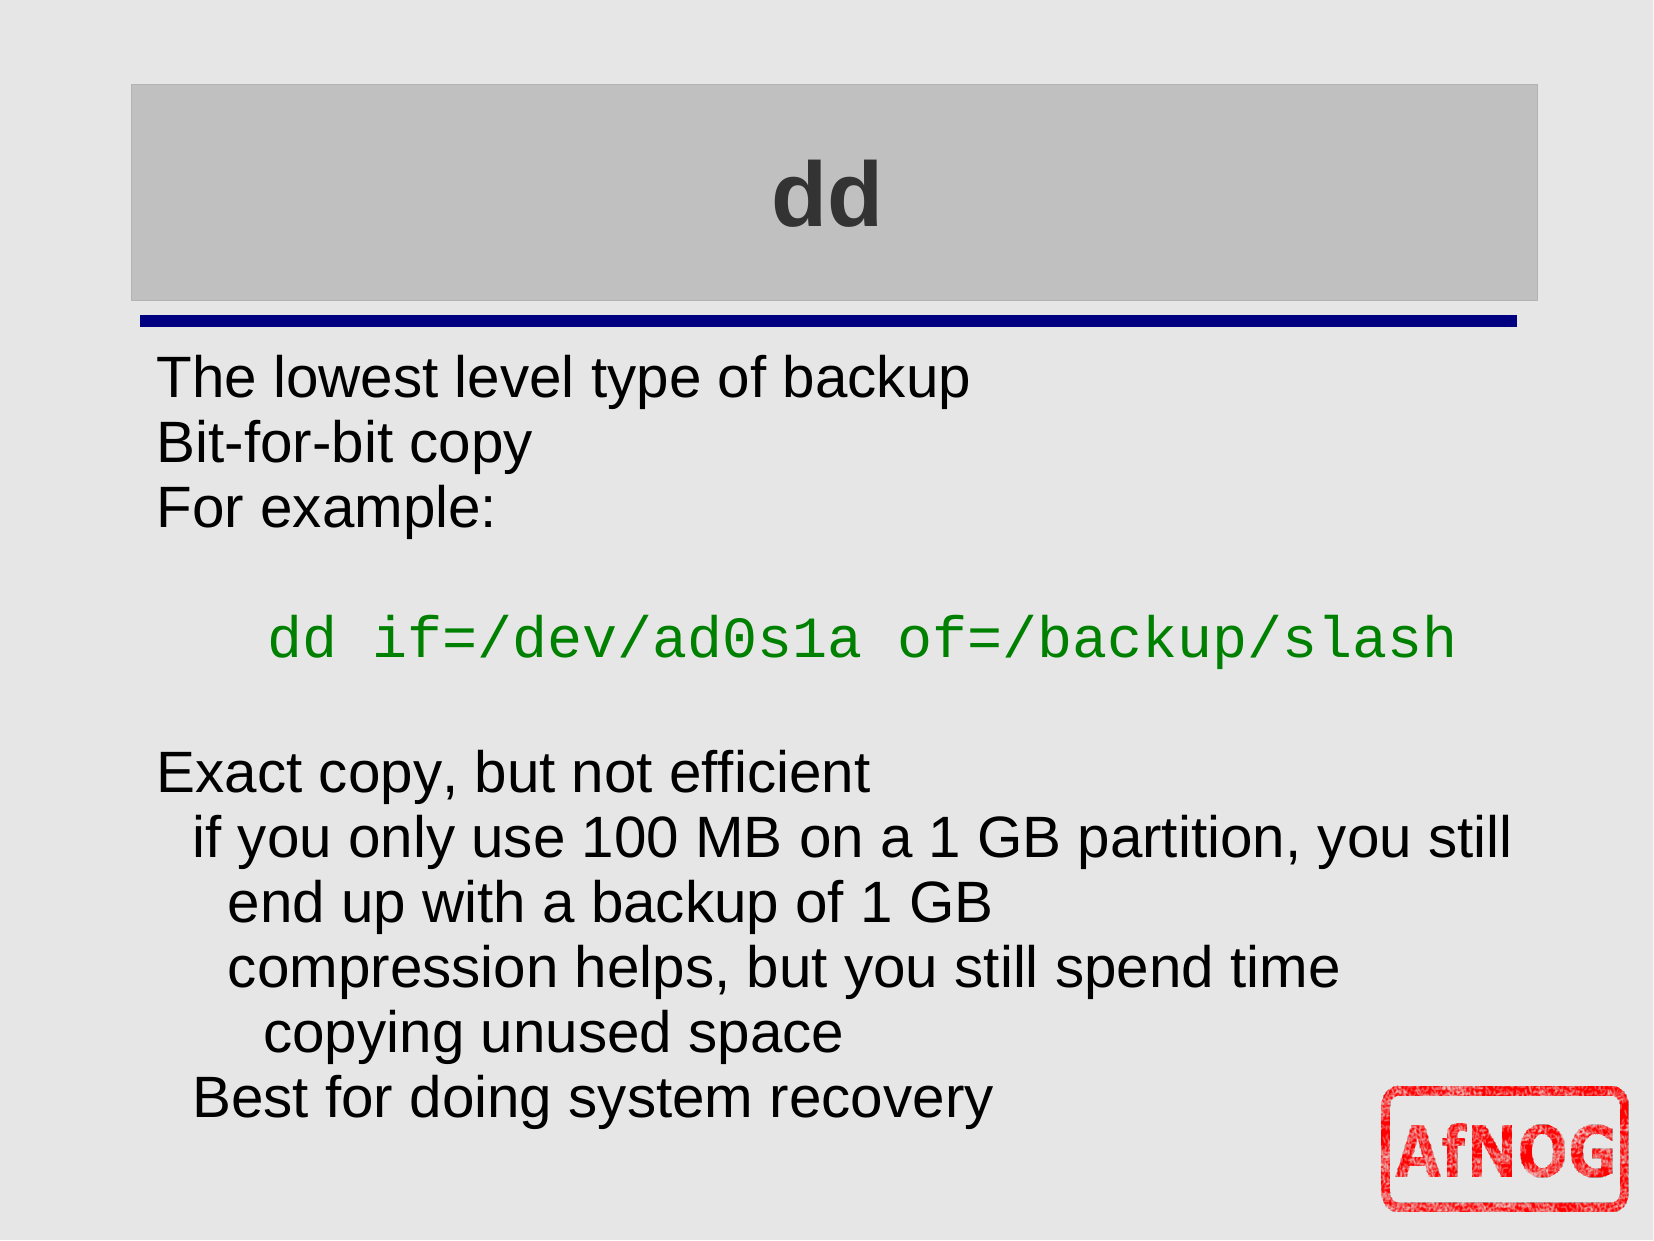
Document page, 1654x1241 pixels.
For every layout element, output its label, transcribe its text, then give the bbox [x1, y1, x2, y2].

picture [1381, 1085, 1629, 1212]
title dd [121, 91, 1534, 299]
list The lowest level type of backup Bit-for-bit copy For example: dd if=/dev/ad0s1a of=/backup/slash Exact copy, but not efficient if you only use 100 MB on a 1 GB partition, you still end up with a backup of 1 GB compression helps, but you still spend time copying unused space Best for doing system recovery [121, 344, 1534, 1130]
